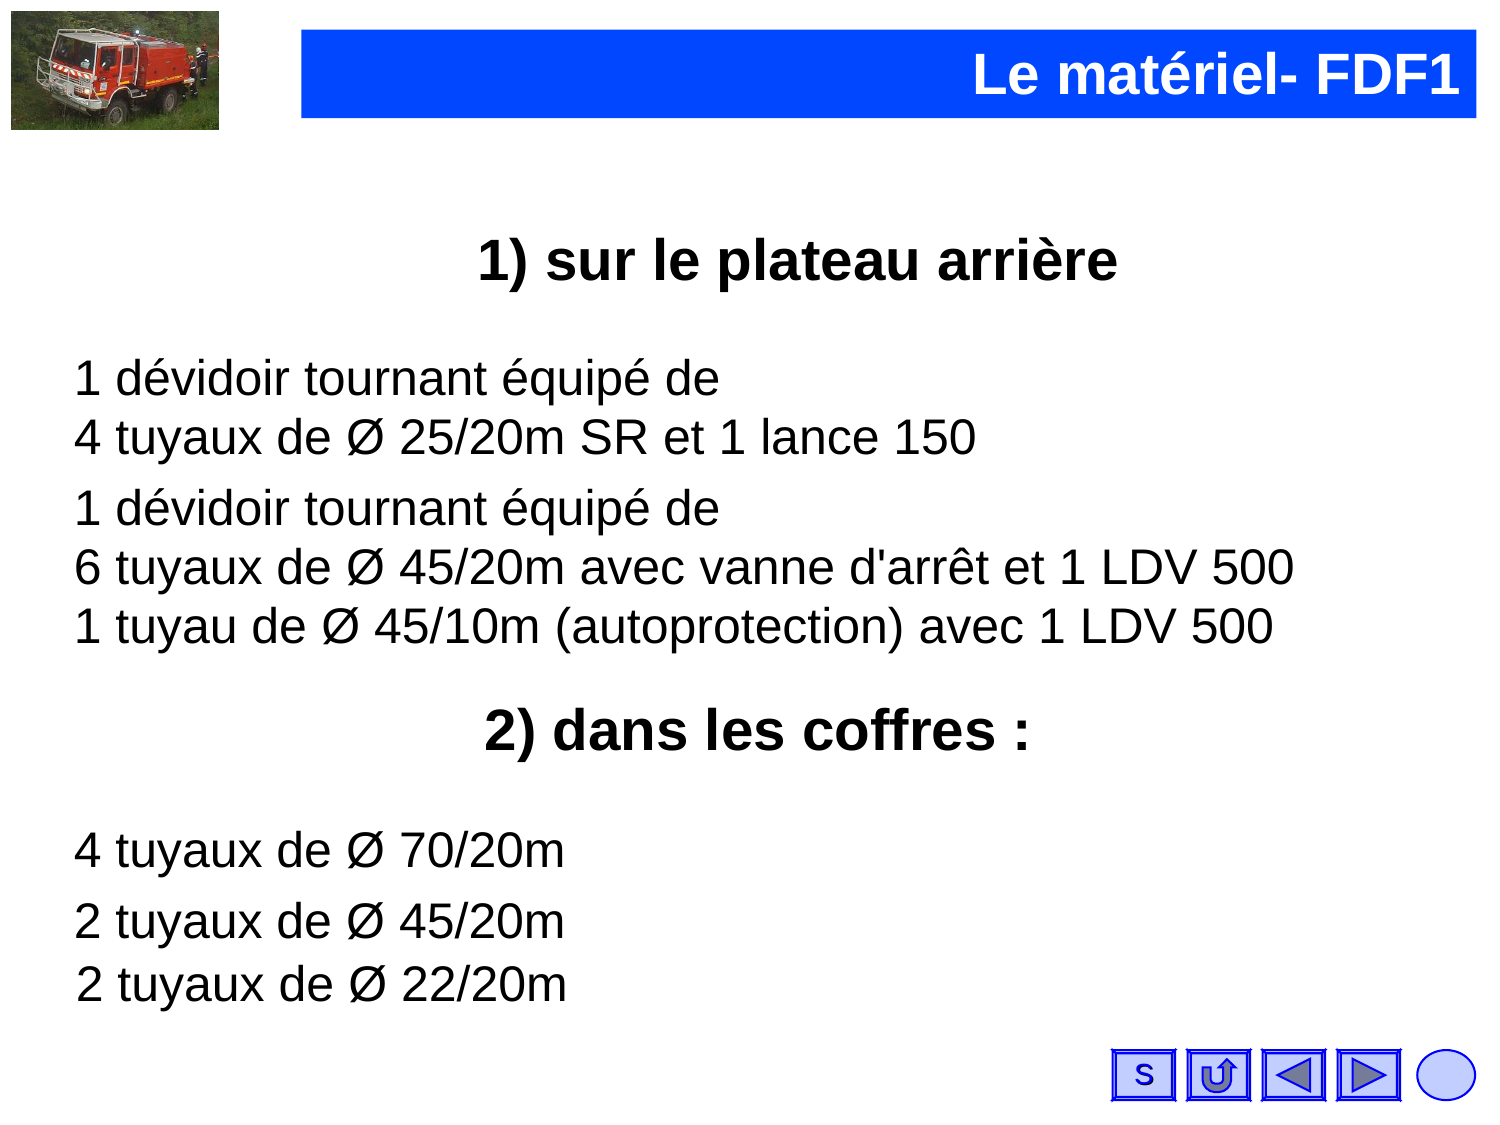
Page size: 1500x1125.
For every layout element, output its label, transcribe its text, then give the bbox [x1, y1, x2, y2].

text_box 1 dévidoir tournant équipé de [59, 342, 827, 401]
text_box 4 tuyaux de Ø 70/20m [59, 815, 621, 885]
text_box 6 tuyaux de Ø 45/20m avec vanne d'arrêt et 1 LDV 500 [59, 531, 1388, 590]
text_box 1 dévidoir tournant équipé de [59, 473, 827, 531]
text_box 2) dans les coffres : [484, 701, 1034, 763]
text_box Le matériel- FDF1 [301, 29, 1477, 119]
text_box 1) sur le plateau arrière [461, 223, 1136, 301]
picture [11, 11, 219, 130]
text_box 1 tuyau de Ø 45/10m (autoprotection) avec 1 LDV 500 [59, 590, 1388, 662]
text_box 2 tuyaux de Ø 22/20m [61, 948, 623, 1020]
text_box 4 tuyaux de Ø 25/20m SR et 1 lance 150 [59, 401, 1093, 473]
text_box 2 tuyaux de Ø 45/20m [59, 885, 621, 957]
text_box [1417, 1050, 1476, 1101]
